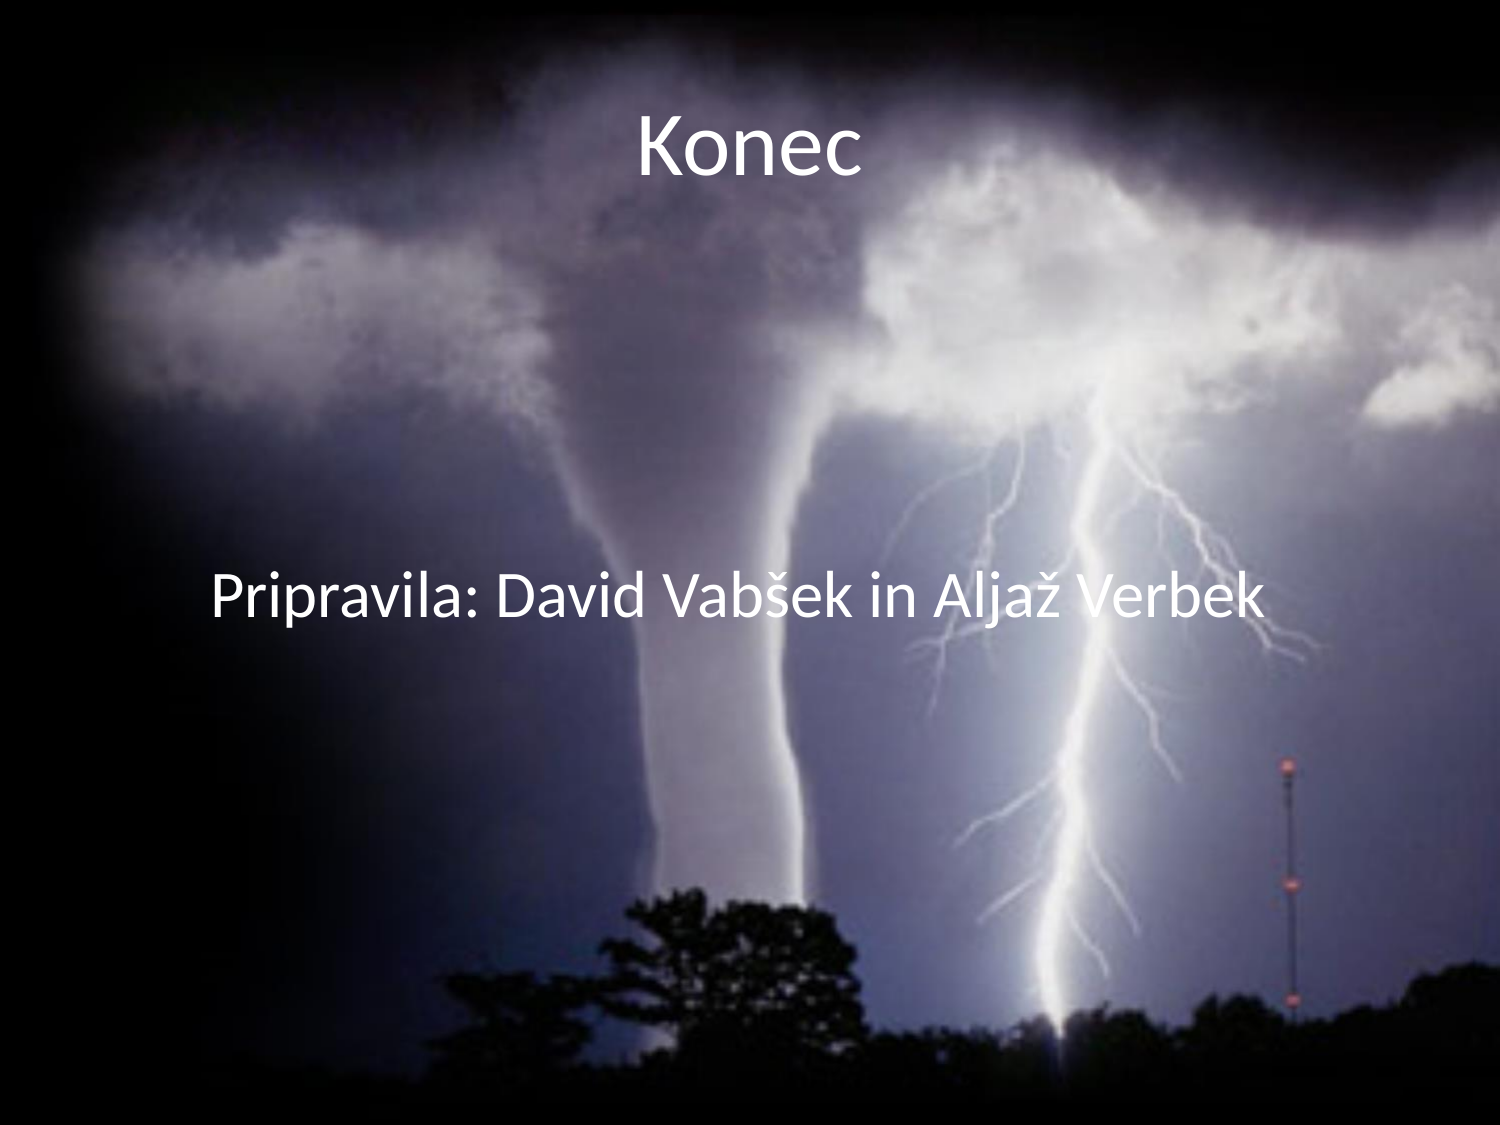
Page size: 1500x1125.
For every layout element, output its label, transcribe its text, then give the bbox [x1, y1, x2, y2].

title Konec [75, 45, 1425, 233]
picture [0, 0, 1500, 1125]
list Pripravila: David Vabšek in Aljaž Verbek [75, 262, 1425, 1005]
